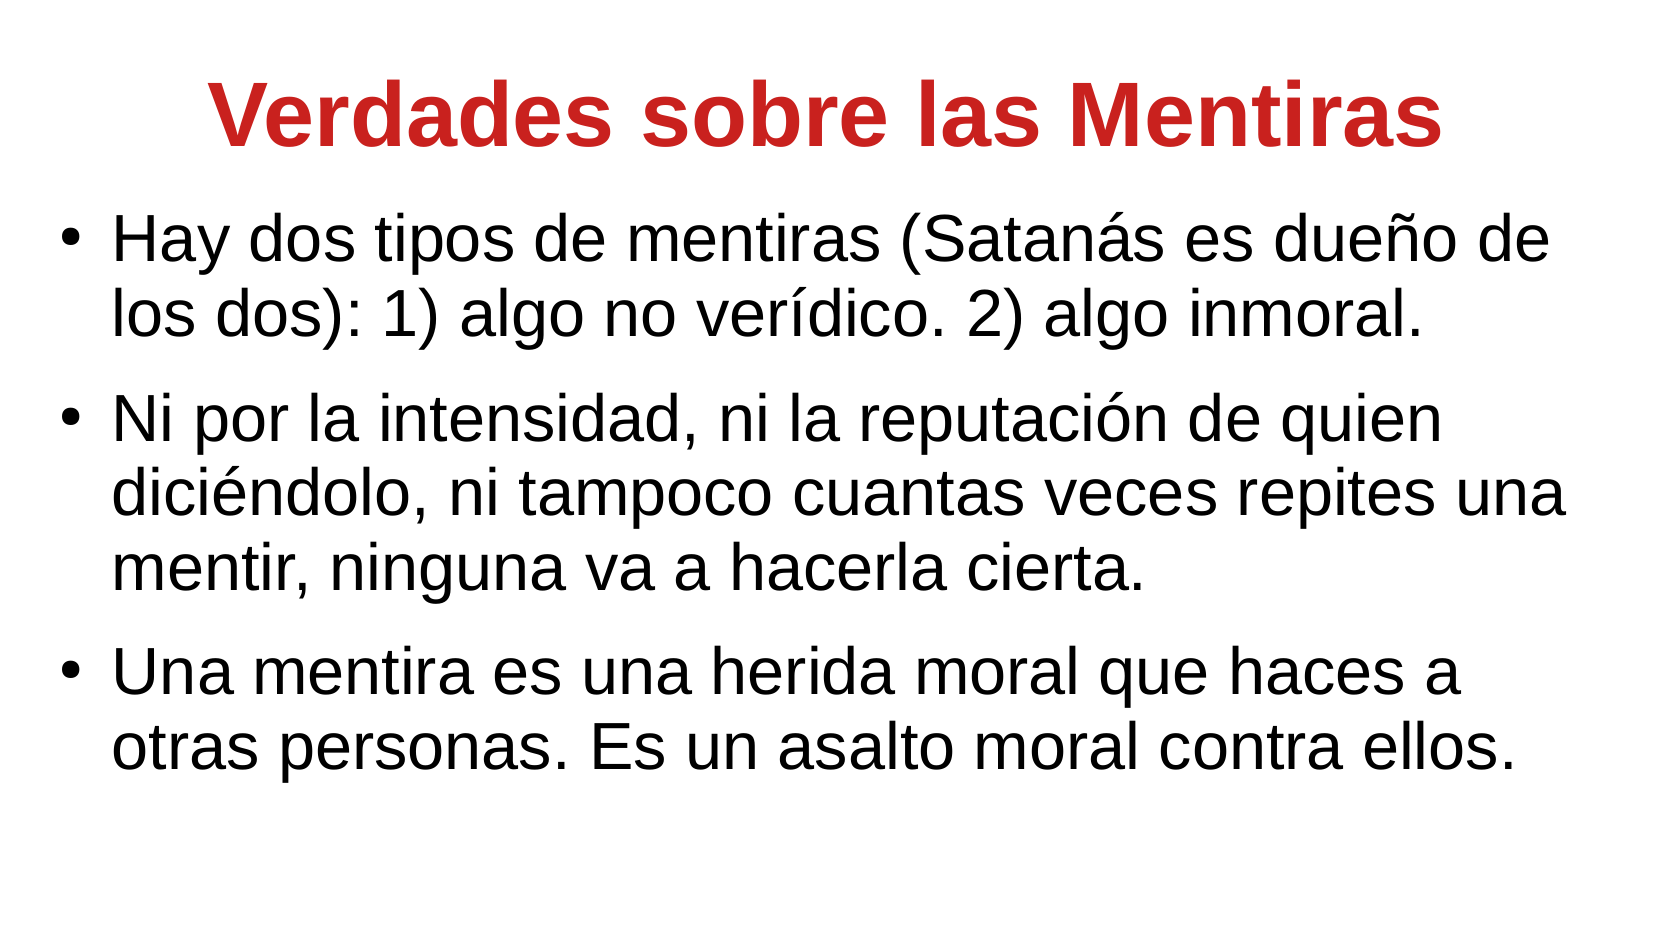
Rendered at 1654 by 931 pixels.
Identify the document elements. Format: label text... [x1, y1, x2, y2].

list Hay dos tipos de mentiras (Satanás es dueño de los dos): 1) algo no verídico. 2) algo inmoral. Ni por la intensidad, ni la reputación de quien diciéndolo, ni tampoco cuantas veces repites una mentir, ninguna va a hacerla cierta. Una mentira es una herida moral que haces a otras personas. Es un asalto moral contra ellos. [41, 201, 1608, 901]
title Verdades sobre las Mentiras [82, 37, 1571, 193]
